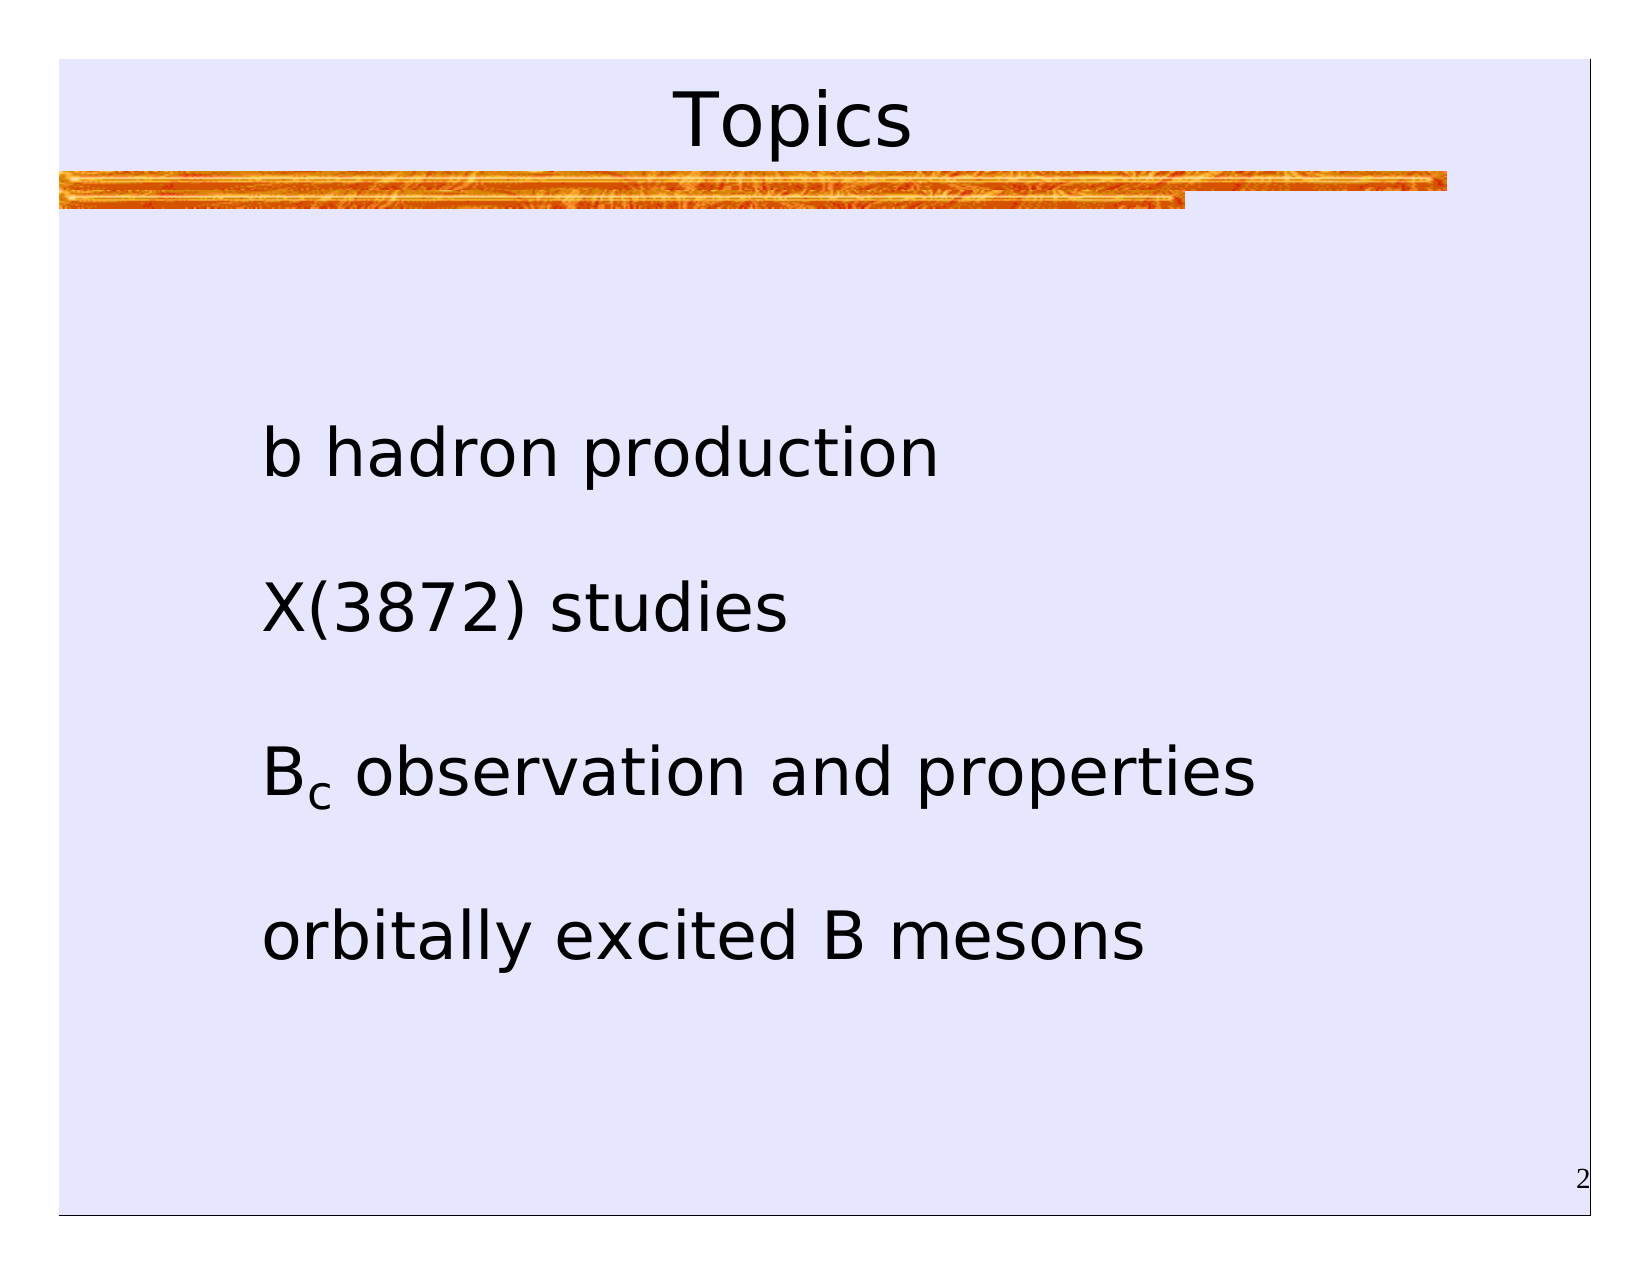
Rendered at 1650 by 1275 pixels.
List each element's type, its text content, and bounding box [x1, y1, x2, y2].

picture [59, 171, 1447, 209]
text_box b hadron production X(3872) studies Bc observation and properties orbitally excited B mesons [246, 329, 1298, 906]
text_box Topics [659, 69, 925, 172]
